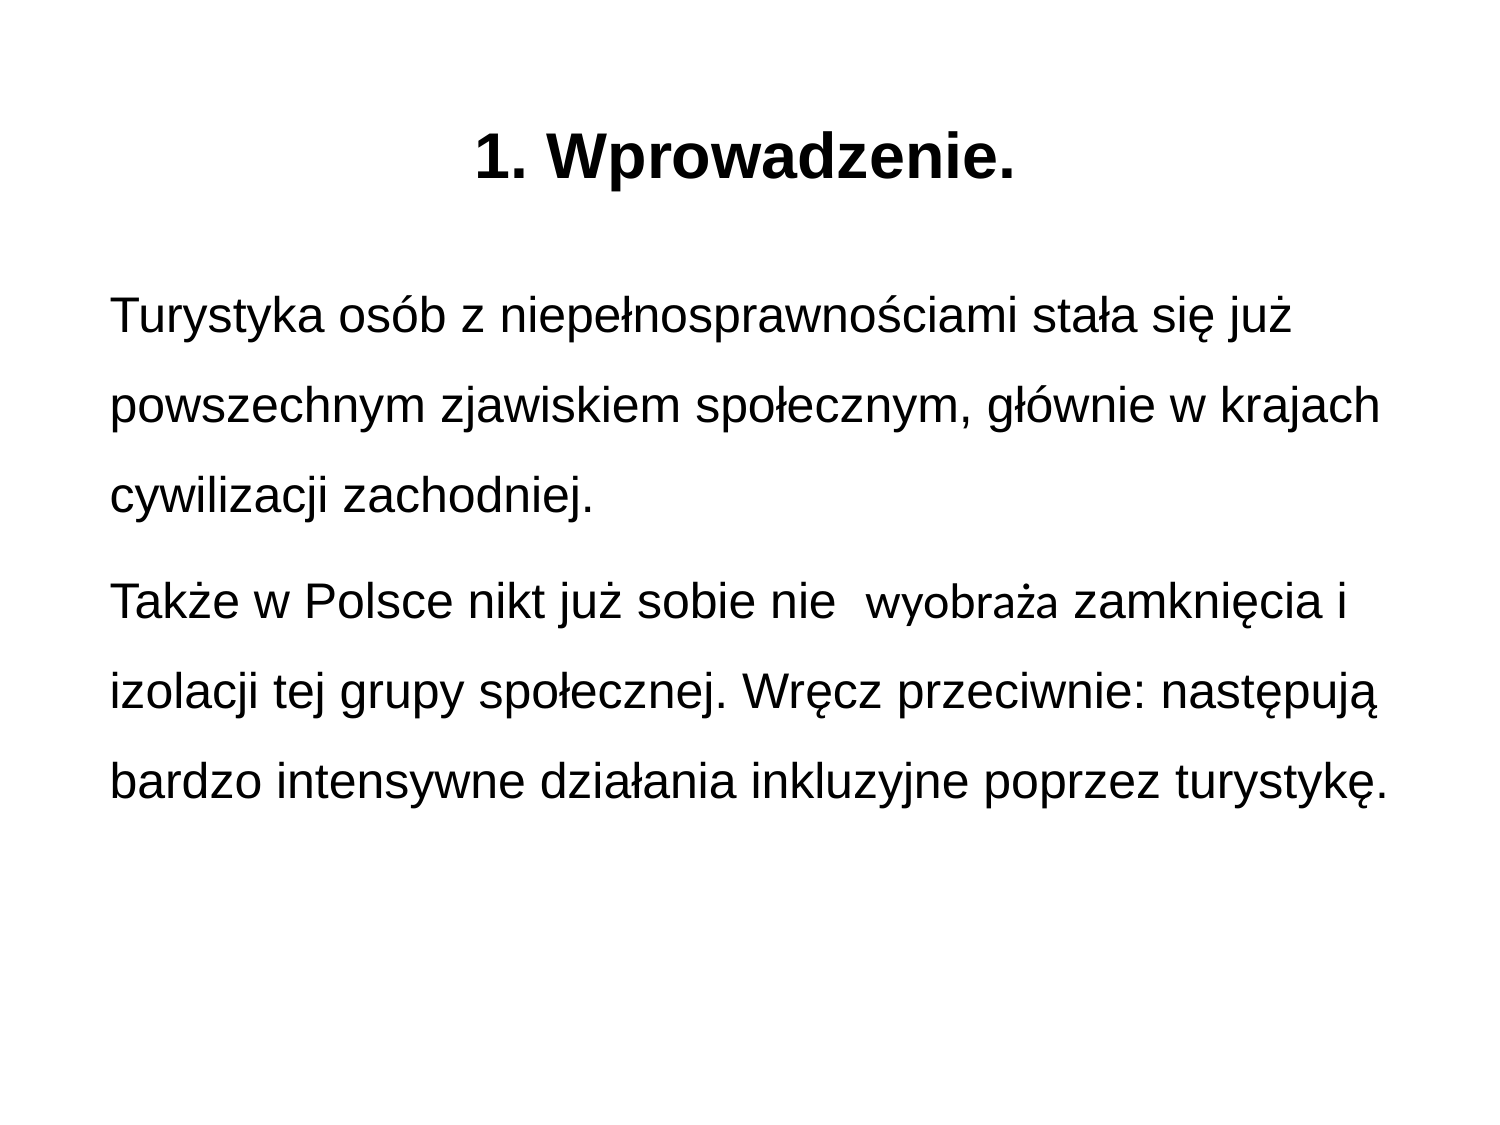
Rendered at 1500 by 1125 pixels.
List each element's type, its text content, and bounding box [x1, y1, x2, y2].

list Turystyka osób z niepełnosprawnościami stała się już powszechnym zjawiskiem społecznym, głównie w krajach cywilizacji zachodniej. Także w Polsce nikt już sobie nie wyobraża zamknięcia i izolacji tej grupy społecznej. Wręcz przeciwnie: następują bardzo intensywne działania inkluzyjne poprzez turystykę. [94, 244, 1445, 919]
title 1. Wprowadzenie. [70, 106, 1421, 143]
